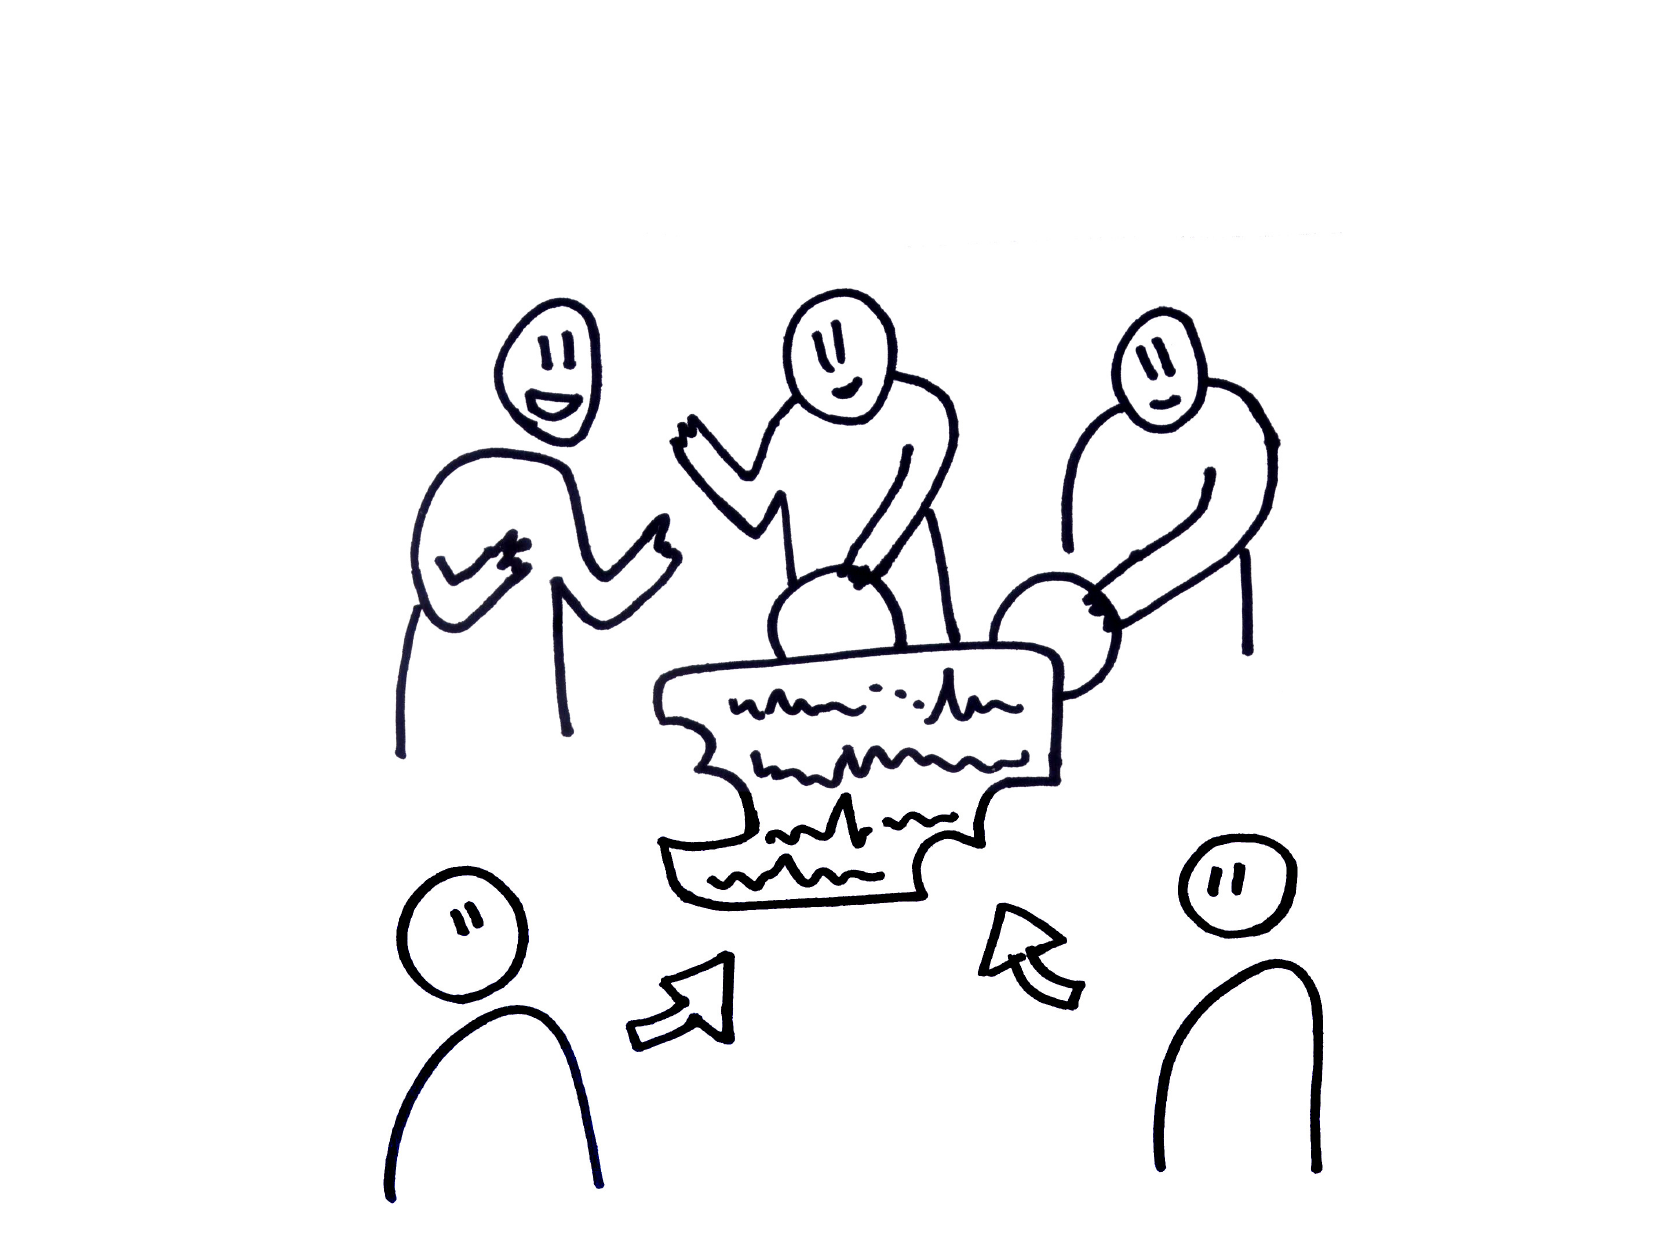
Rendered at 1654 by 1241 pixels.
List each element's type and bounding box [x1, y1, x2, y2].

picture [295, 232, 1382, 1221]
